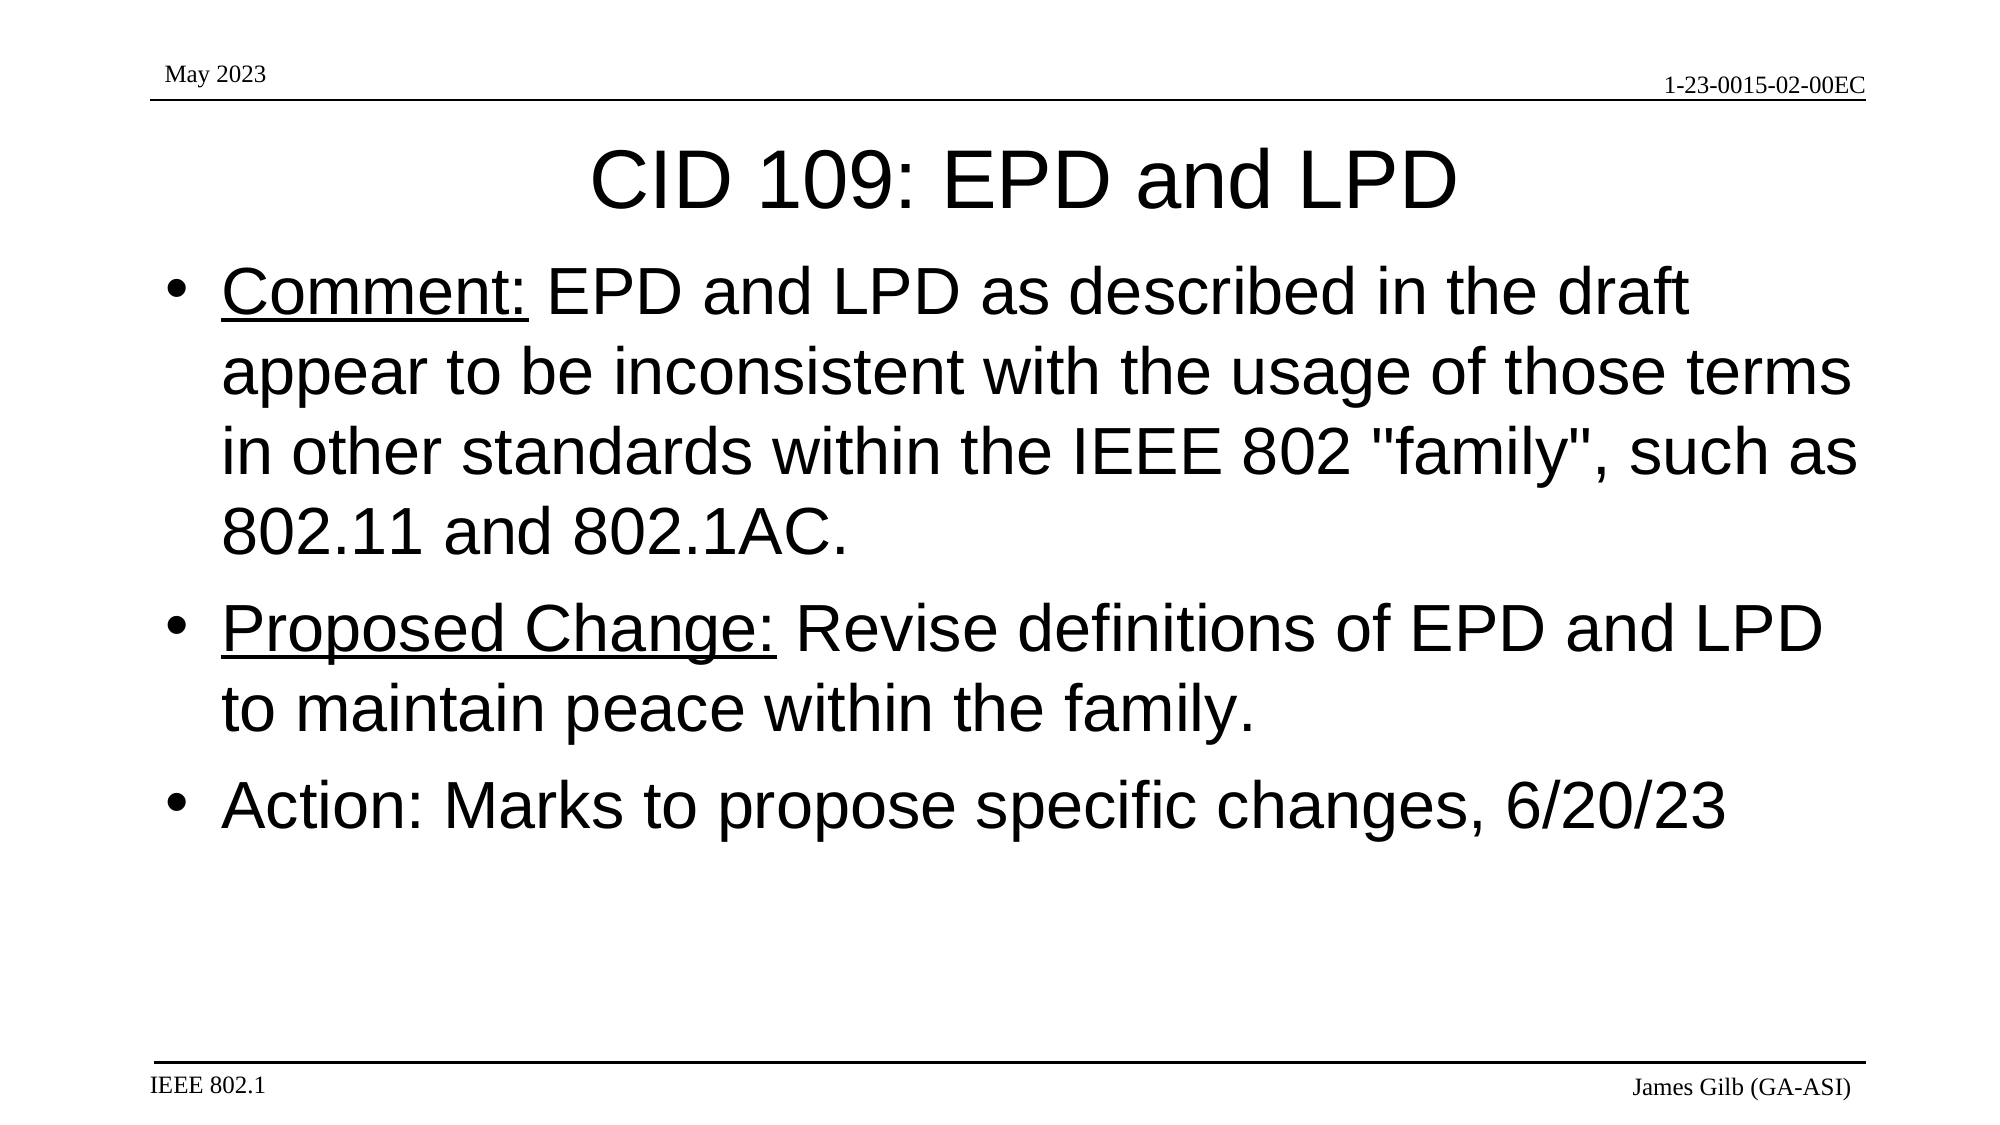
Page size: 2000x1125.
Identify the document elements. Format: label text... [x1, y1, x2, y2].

list Comment: EPD and LPD as described in the draft appear to be inconsistent with the usage of those terms in other standards within the IEEE 802 "family", such as 802.11 and 802.1AC. Proposed Change: Revise definitions of EPD and LPD to maintain peace within the family. Action: Marks to propose specific changes, 6/20/23 [150, 239, 1900, 1051]
title CID 109: EPD and LPD [149, 112, 1900, 238]
